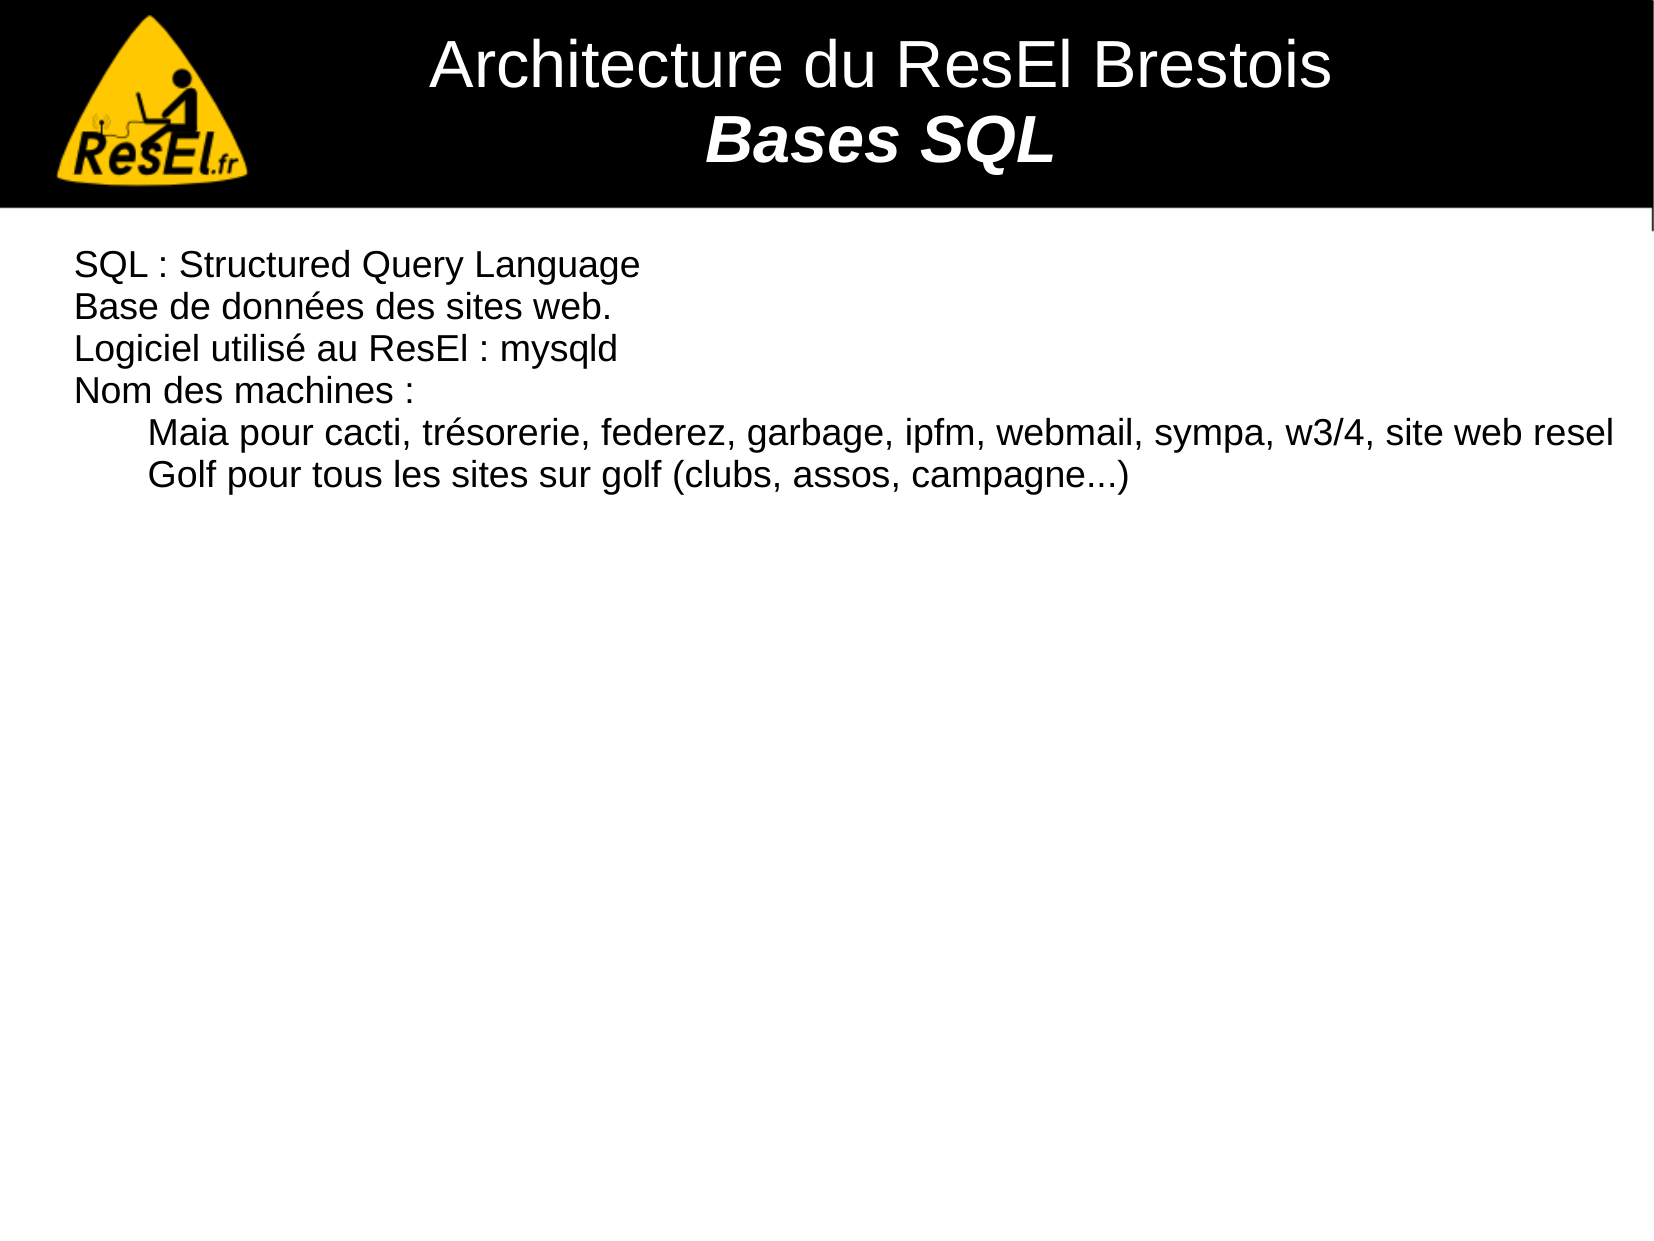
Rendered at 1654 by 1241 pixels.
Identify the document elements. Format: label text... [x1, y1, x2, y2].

title Architecture du ResEl Brestois Bases SQL [275, 27, 1488, 177]
text_box SQL : Structured Query Language Base de données des sites web. Logiciel utilisé au ResEl : mysqld Nom des machines : Maia pour cacti, trésorerie, federez, garbage, ipfm, webmail, sympa, w3/4, site web resel Golf pour tous les sites sur golf (clubs, assos, campagne...) [59, 236, 1654, 629]
picture [0, 0, 1654, 1241]
